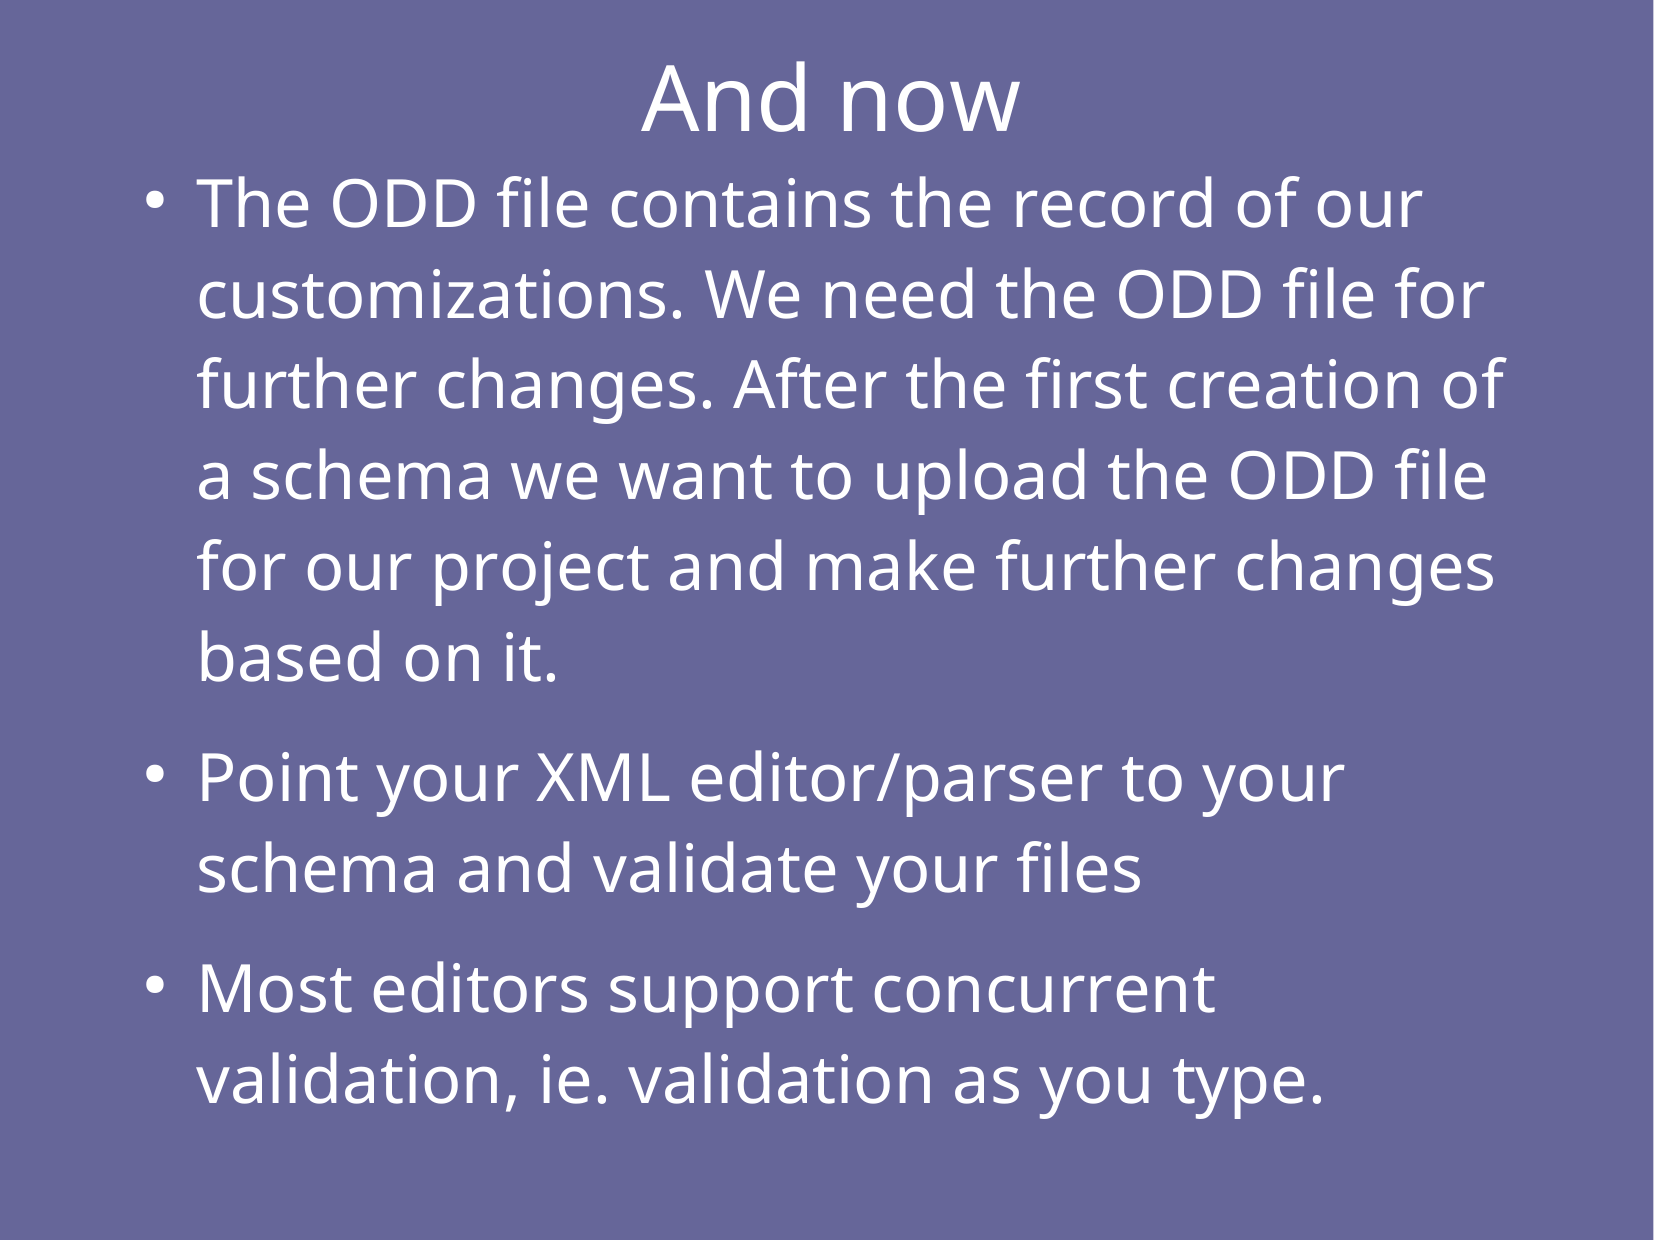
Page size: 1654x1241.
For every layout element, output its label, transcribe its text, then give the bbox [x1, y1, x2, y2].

title And now [125, 0, 1538, 193]
list The ODD file contains the record of our customizations. We need the ODD file for further changes. After the first creation of a schema we want to upload the ODD file for our project and make further changes based on it. Point your XML editor/parser to your schema and validate your files Most editors support concurrent validation, ie. validation as you type. [125, 193, 1538, 1108]
